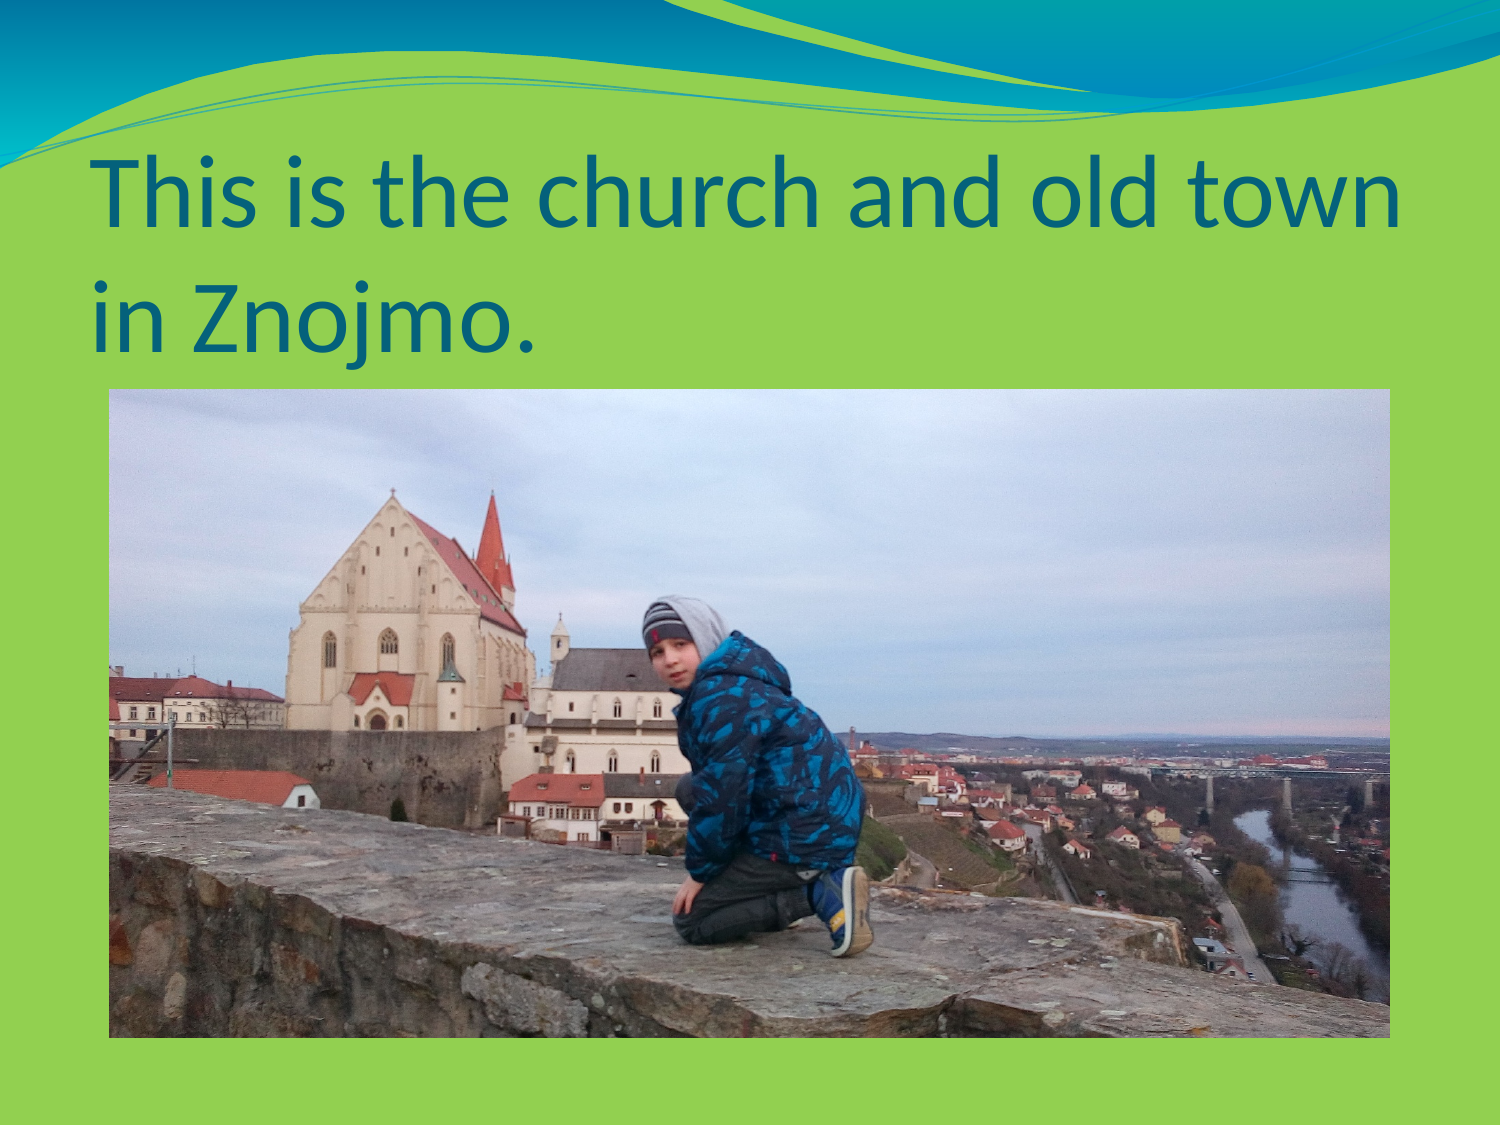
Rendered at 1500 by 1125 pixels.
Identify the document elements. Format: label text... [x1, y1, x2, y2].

title This is the church and old town in Znojmo. [75, 115, 1425, 303]
picture [109, 389, 1390, 1038]
